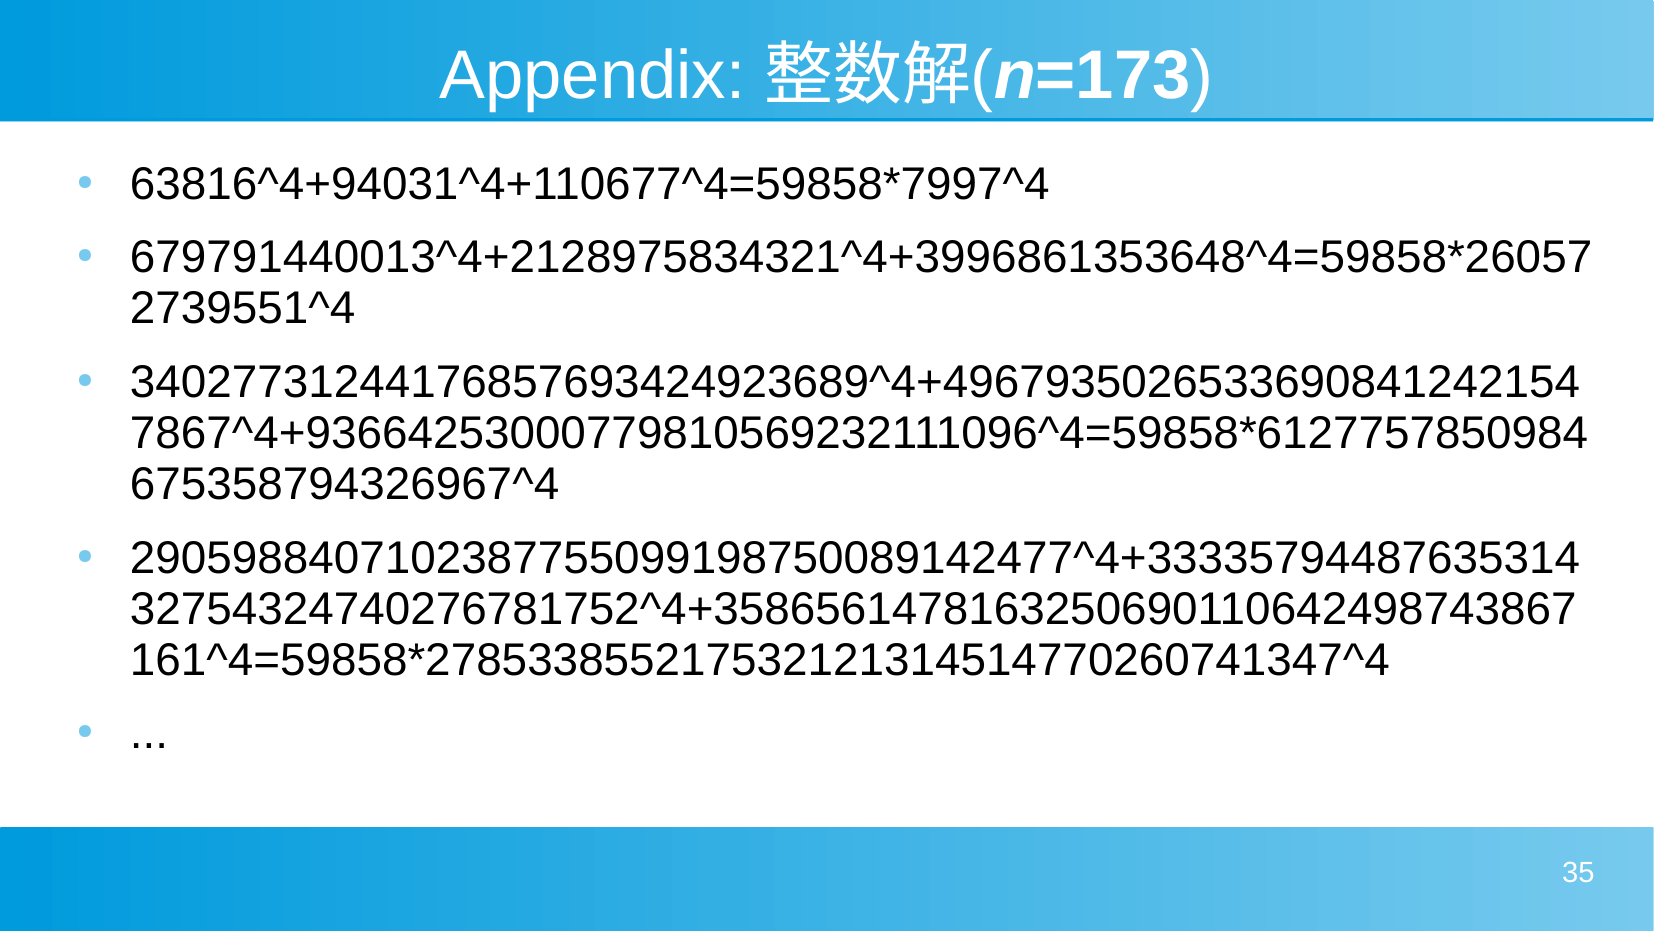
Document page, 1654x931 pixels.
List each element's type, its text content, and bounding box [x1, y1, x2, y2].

title Appendix: 整数解(n=173) [59, 29, 1595, 108]
list 63816^4+94031^4+110677^4=59858*7997^4 679791440013^4+2128975834321^4+3996861353648^4=59858*260572739551^4 34027731244176857693424923689^4+49679350265336908412421547867^4+93664253000779810569232111096^4=59858*6127757850984675358794326967^4 2905988407102387755099198750089142477^4+3333579448763531432754324740276781752^4+3586561478163250690110642498743867161^4=59858*278533855217532121314514770260741347^4 ... [59, 121, 1595, 798]
